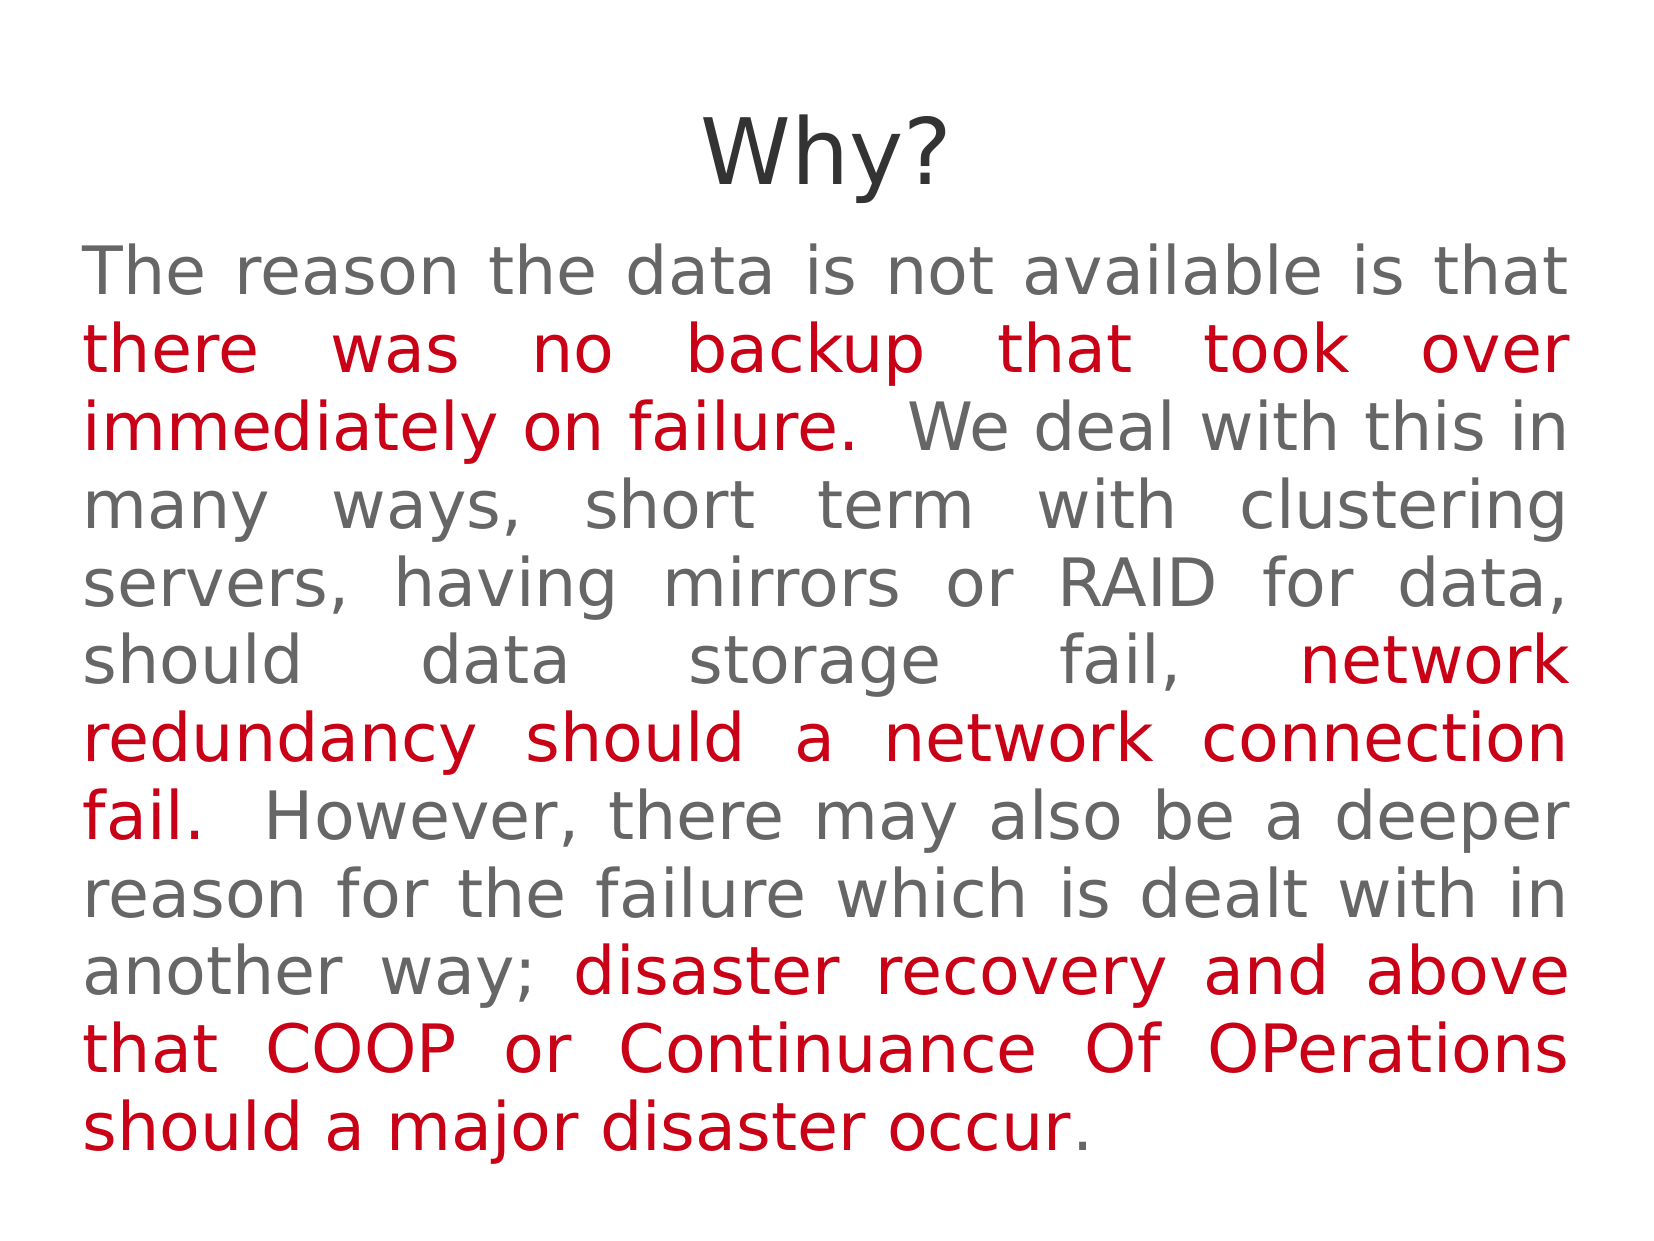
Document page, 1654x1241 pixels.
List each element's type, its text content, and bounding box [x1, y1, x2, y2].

subtitle The reason the data is not available is that there was no backup that took over immediately on failure. We deal with this in many ways, short term with clustering servers, having mirrors or RAID for data, should data storage fail, network redundancy should a network connection fail. However, there may also be a deeper reason for the failure which is dealt with in another way; disaster recovery and above that COOP or Continuance Of OPerations should a major disaster occur. [82, 232, 1571, 1167]
title Why? [82, 56, 1571, 232]
